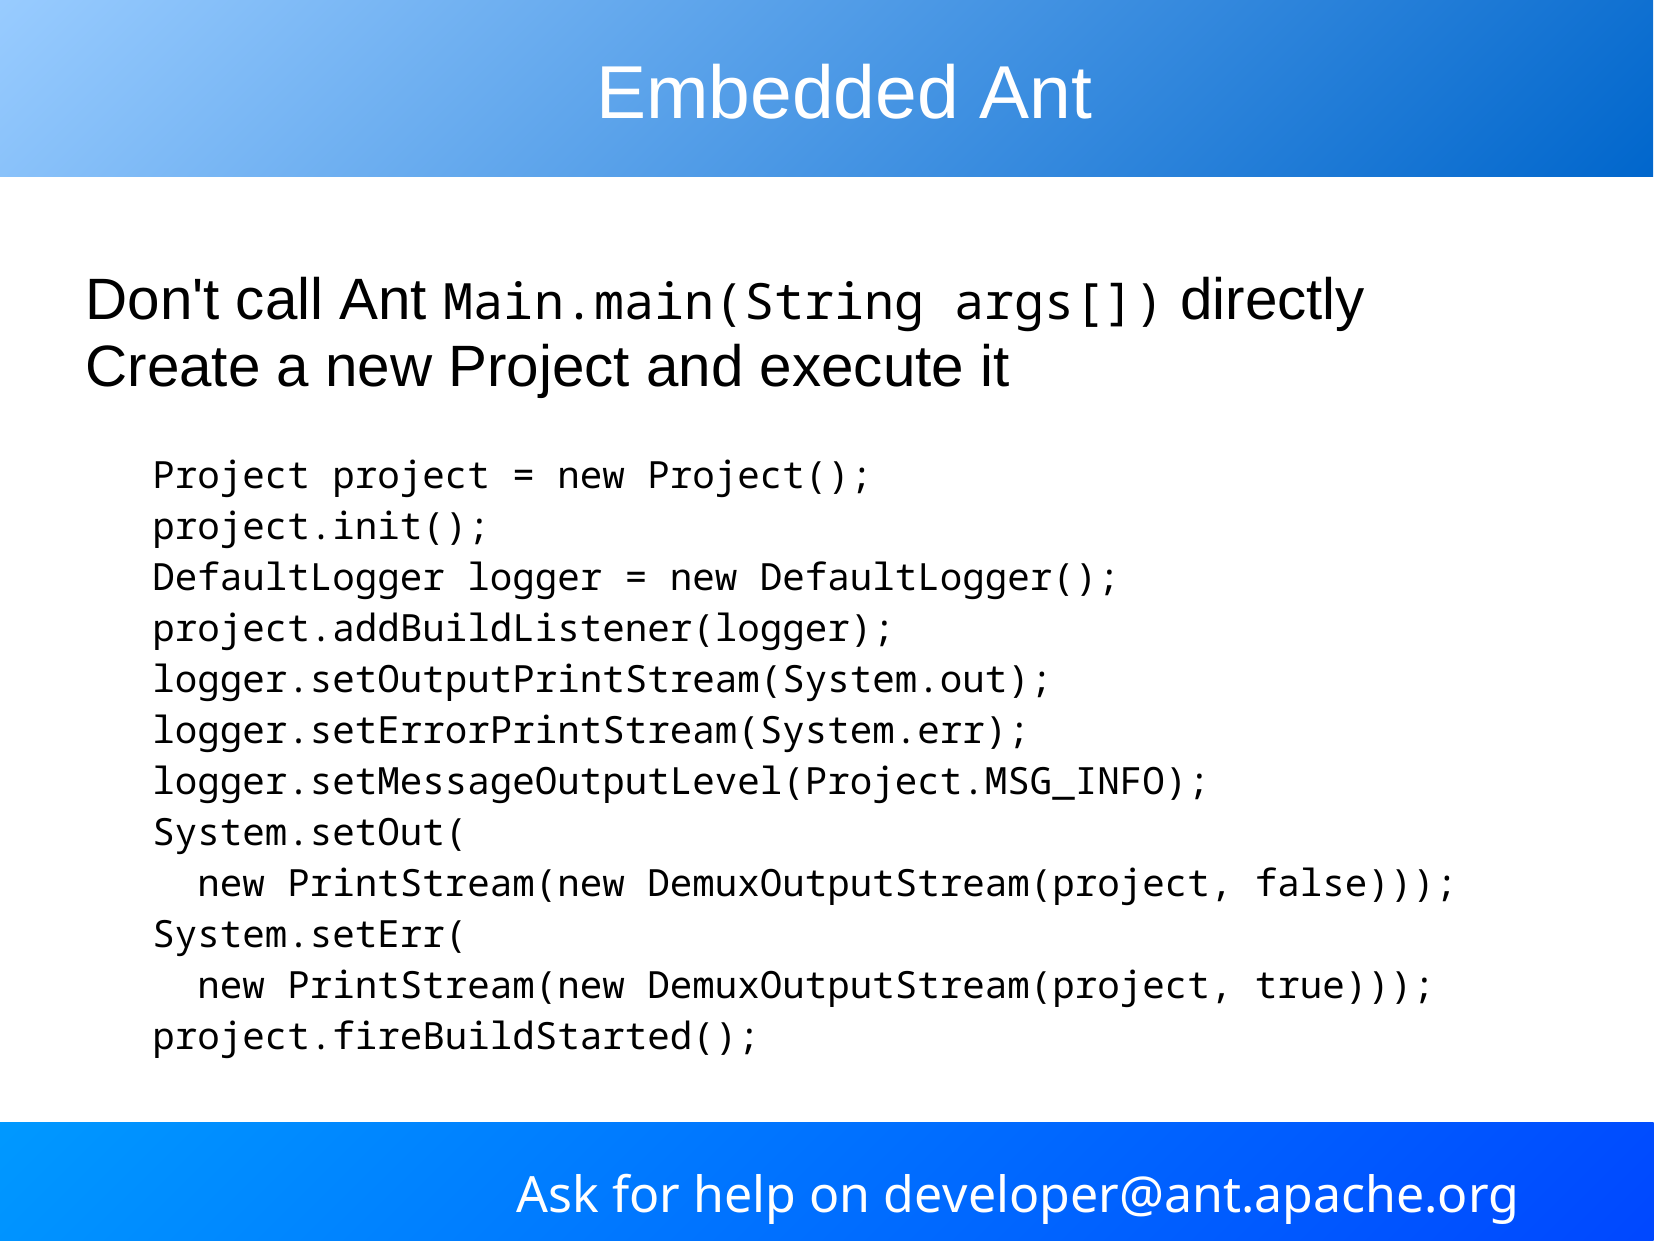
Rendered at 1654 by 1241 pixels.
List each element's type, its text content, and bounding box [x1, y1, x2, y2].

text_box Ask for help on developer@ant.apache.org [501, 1151, 1625, 1227]
text_box Project project = new Project(); project.init(); DefaultLogger logger = new DefaultLogger(); project.addBuildListener(logger); logger.setOutputPrintStream(System.out); logger.setErrorPrintStream(System.err); logger.setMessageOutputLevel(Project.MSG_INFO); System.setOut( new PrintStream(new DemuxOutputStream(project, false))); System.setErr( new PrintStream(new DemuxOutputStream(project, true))); project.fireBuildStarted(); [137, 442, 1638, 1067]
list Don't call Ant Main.main(String args[]) directly Create a new Project and execute it [60, 265, 1506, 448]
title Embedded Ant [82, 22, 1571, 163]
